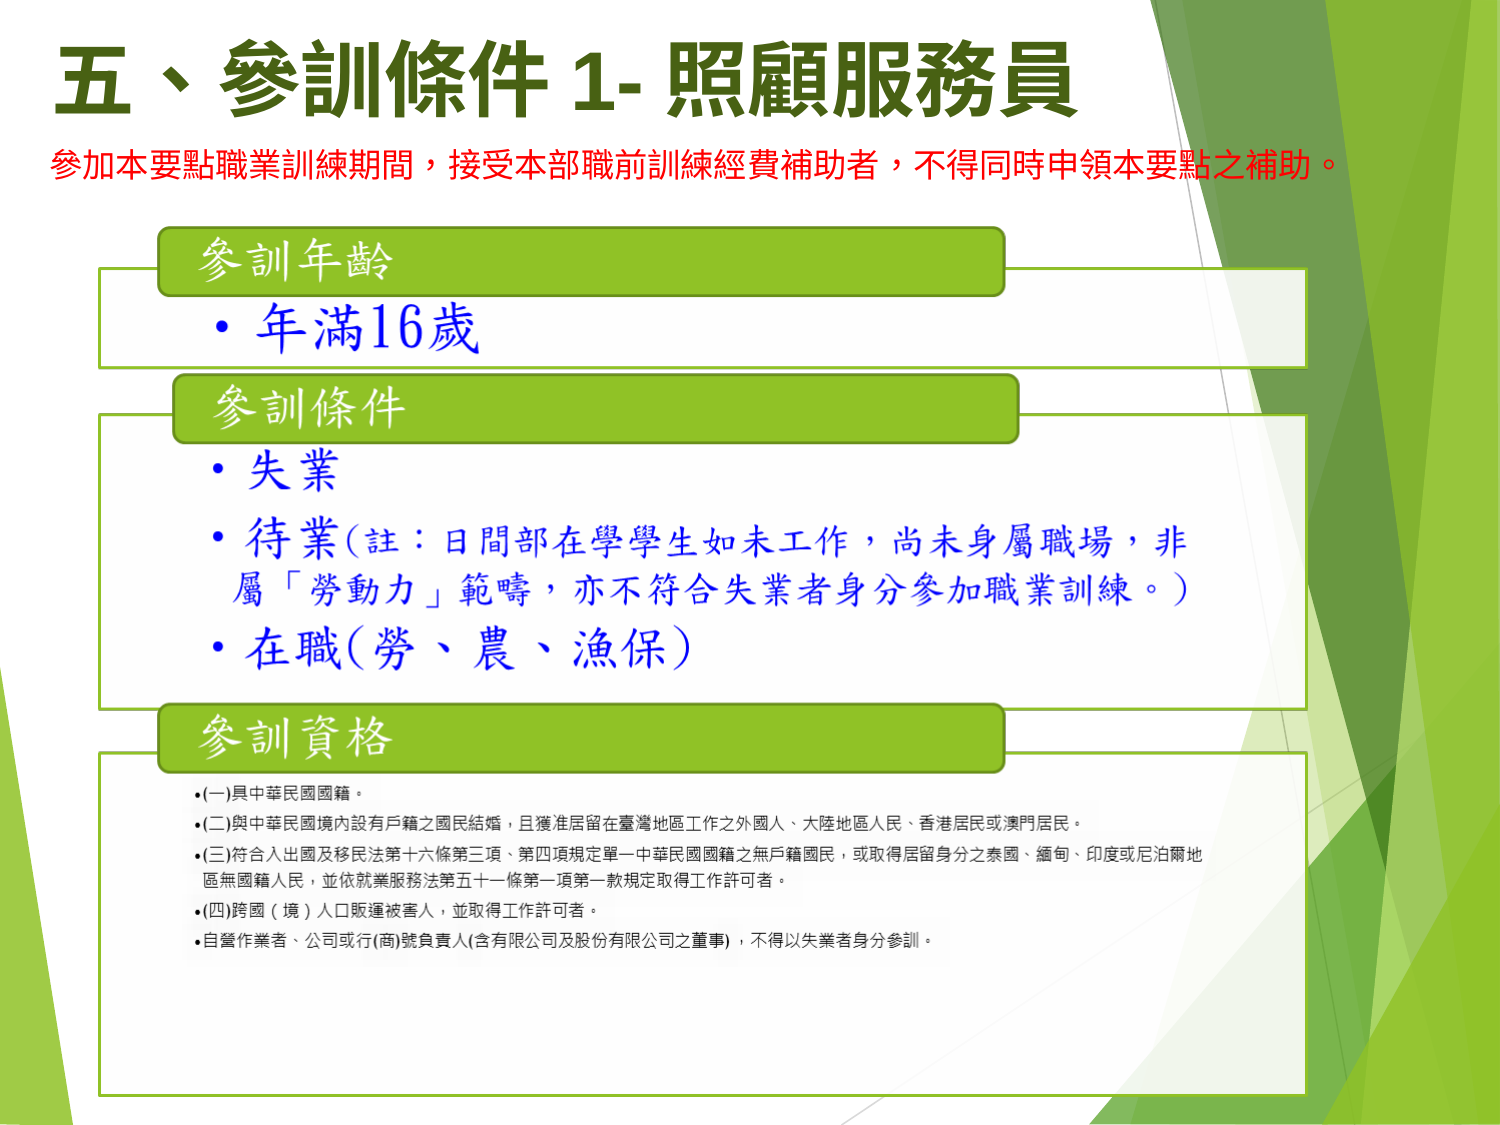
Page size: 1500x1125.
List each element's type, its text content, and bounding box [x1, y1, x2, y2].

text_box 參加本要點職業訓練期間，接受本部職前訓練經費補助者，不得同時申領本要點之補助。 [34, 136, 1376, 192]
text_box 五、參訓條件1-照顧服務員 [36, 19, 1183, 135]
picture [98, 210, 1308, 1106]
